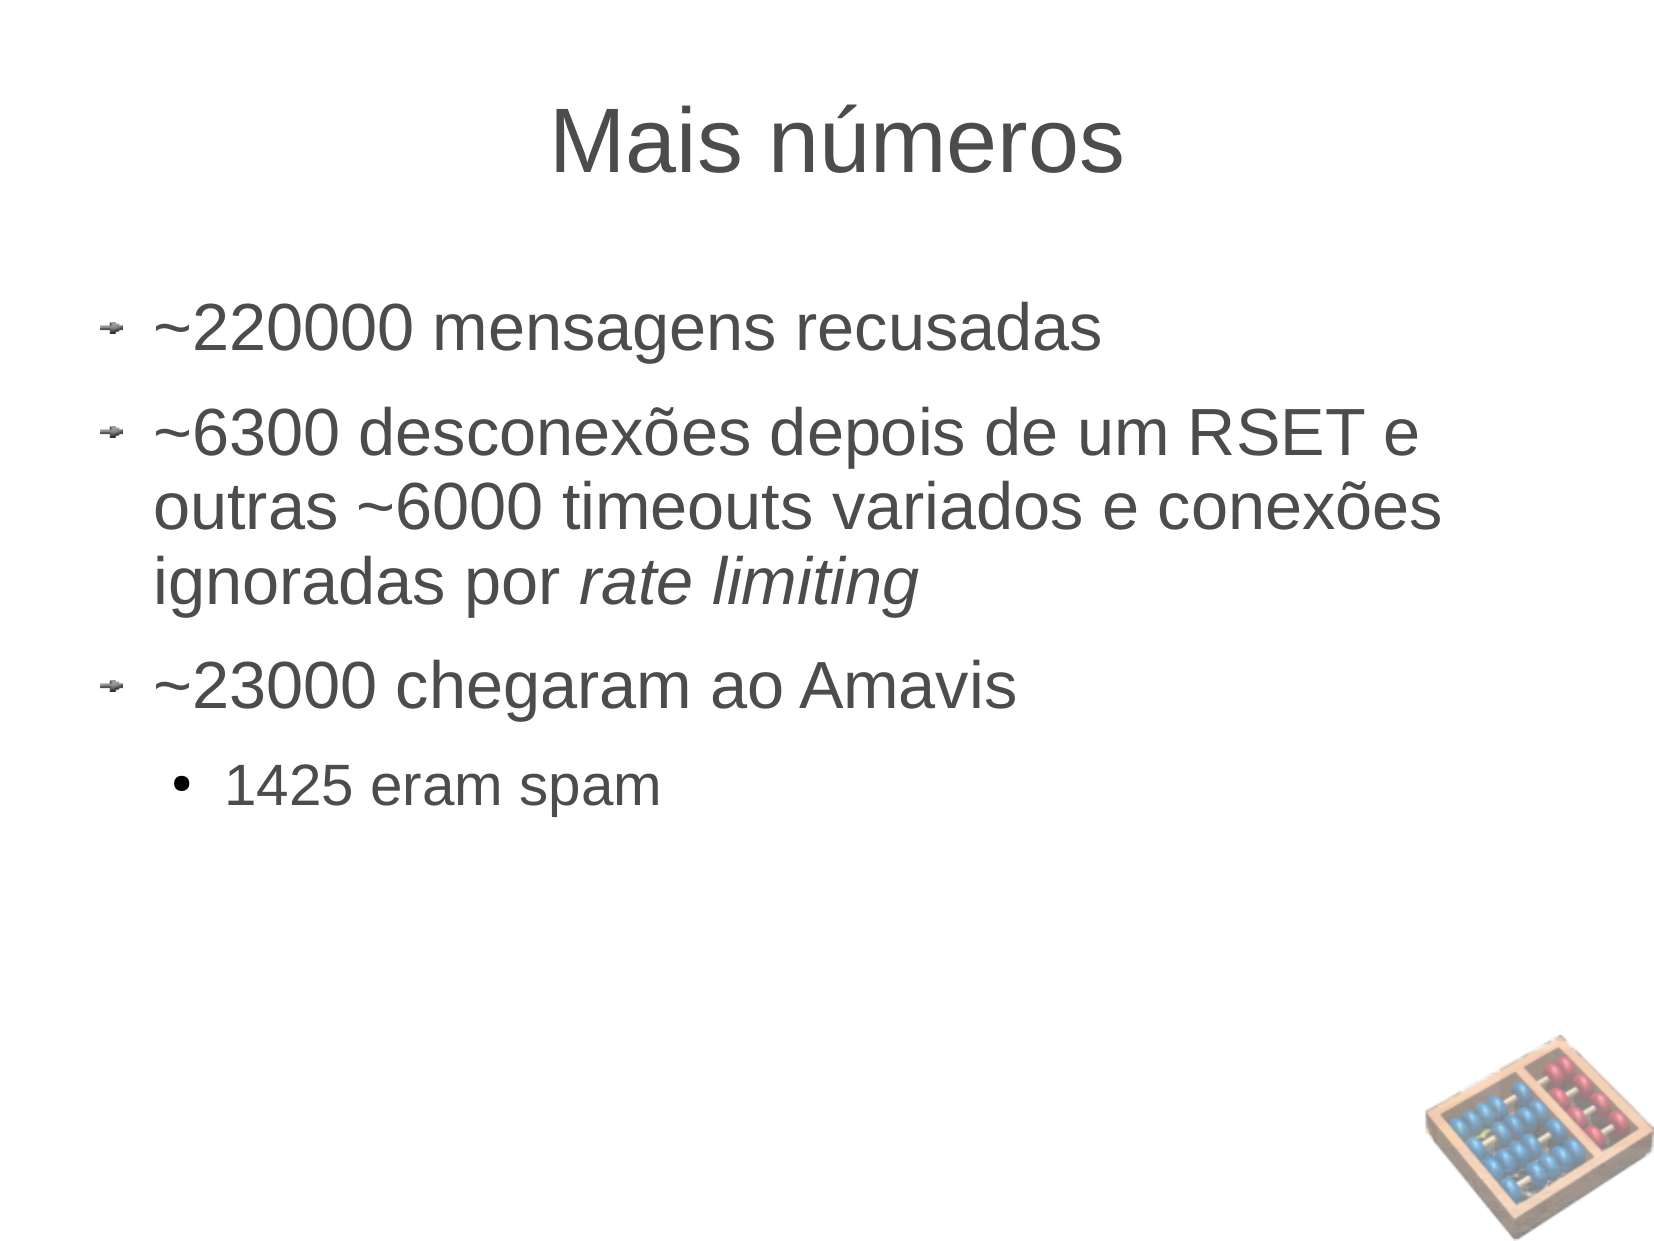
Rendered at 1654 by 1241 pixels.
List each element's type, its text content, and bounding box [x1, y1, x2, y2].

title Mais números [75, 37, 1601, 245]
list ~220000 mensagens recusadas ~6300 desconexões depois de um RSET e outras ~6000 timeouts variados e conexões ignoradas por rate limiting ~23000 chegaram ao Amavis 1425 eram spam [82, 290, 1571, 1109]
